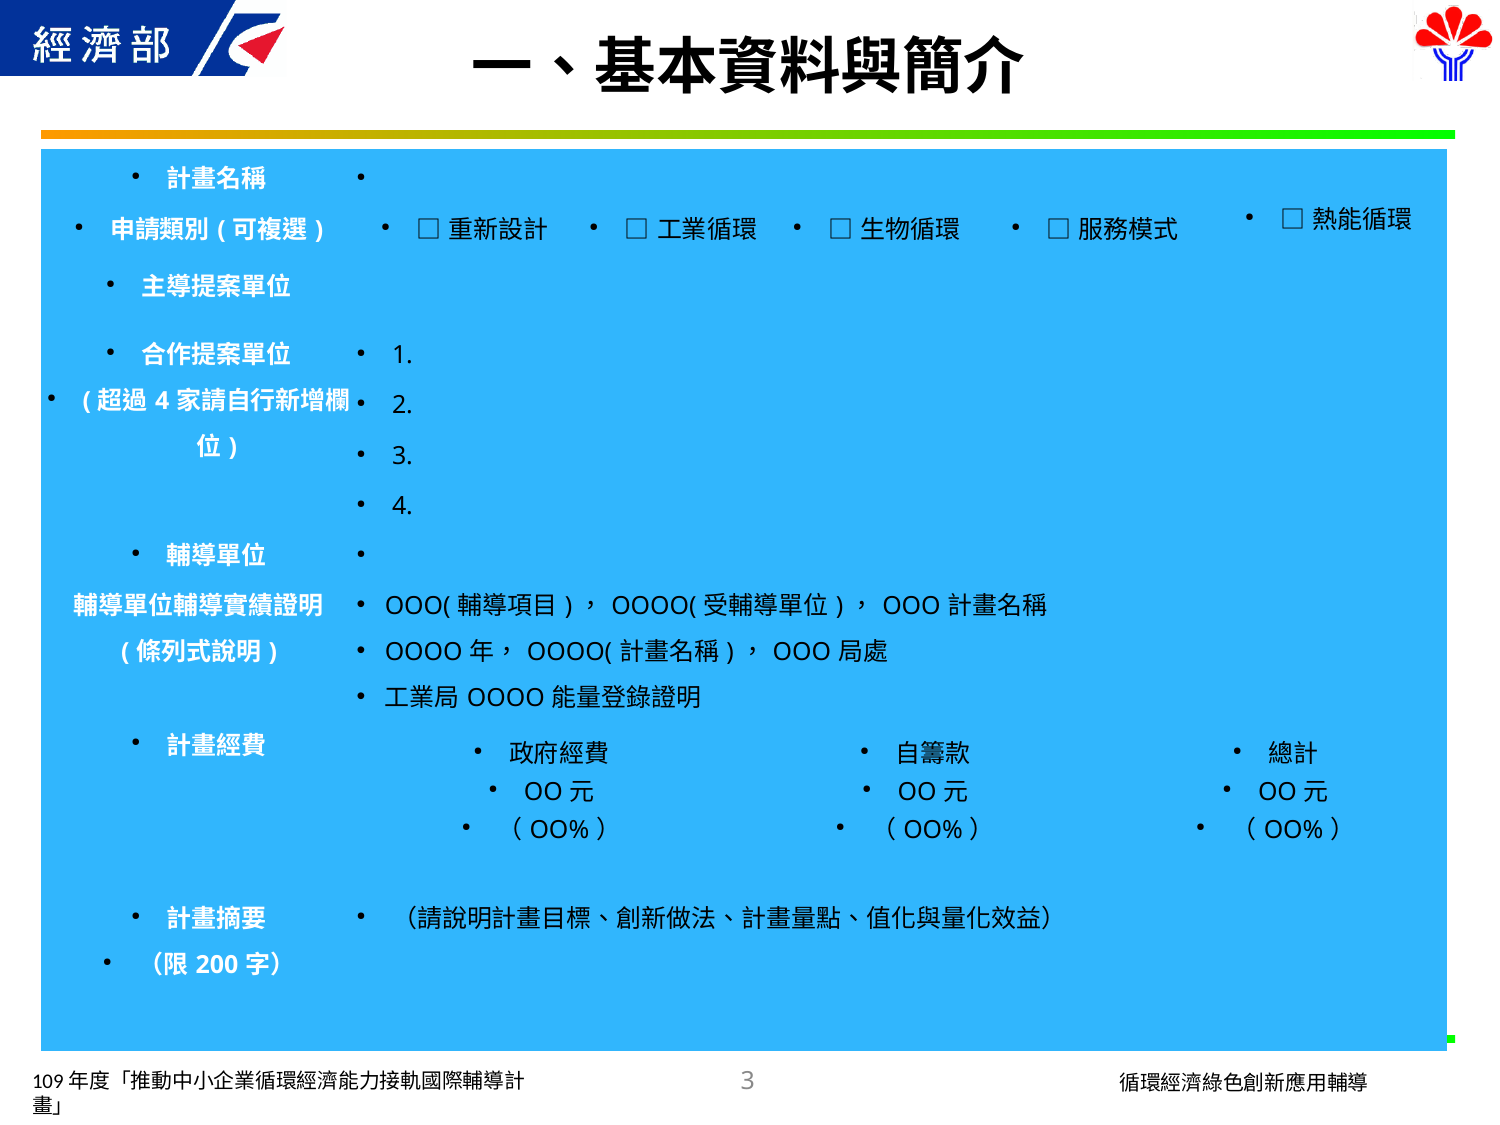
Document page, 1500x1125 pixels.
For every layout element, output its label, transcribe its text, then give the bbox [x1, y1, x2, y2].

table_cell 輔導單位輔導實績證明 (條列式說明) [41, 576, 357, 724]
table_header [357, 149, 1447, 200]
table_cell 自籌款 [726, 724, 1104, 771]
table_cell 輔導單位 [41, 526, 357, 576]
table_cell 總計 [1104, 724, 1447, 771]
table_cell □生物循環 [774, 200, 980, 257]
title 一、基本資料與簡介 [0, 19, 1497, 109]
table_cell 4. [357, 476, 1447, 526]
table_cell OOO(輔導項目)，OOOO(受輔導單位)，OOO計畫名稱 OOOO年，OOOO(計畫名稱)，OOO局處 工業局OOOO能量登錄證明 [357, 576, 1447, 724]
table_cell （請說明計畫目標、創新做法、計畫量點、值化與量化效益） [357, 889, 1447, 1051]
table_cell 合作提案單位 (超過4家請自行新增欄位) [41, 325, 357, 526]
table_cell 1. [357, 325, 1447, 375]
table_cell 政府經費 [357, 724, 726, 771]
table_cell 申請類別(可複選) [41, 200, 357, 257]
text_box 3 [572, 1051, 923, 1112]
table_cell □重新設計 [357, 200, 573, 257]
table_cell □熱能循環 [1211, 200, 1447, 257]
table_cell OO元 （OO%） [726, 771, 1104, 889]
table_cell □工業循環 [573, 200, 774, 257]
table_cell □服務模式 [980, 200, 1211, 257]
table_cell 計畫經費 [41, 724, 357, 889]
table_cell OO元 （OO%） [1104, 771, 1447, 889]
table_cell [357, 257, 1447, 325]
table_cell 3. [357, 426, 1447, 476]
table_cell OO元 （OO%） [357, 771, 726, 889]
table_cell 計畫摘要 （限200字） [41, 889, 357, 1051]
table_cell 2. [357, 375, 1447, 426]
table_header 計畫名稱 [41, 149, 357, 200]
table_cell [357, 526, 1447, 576]
